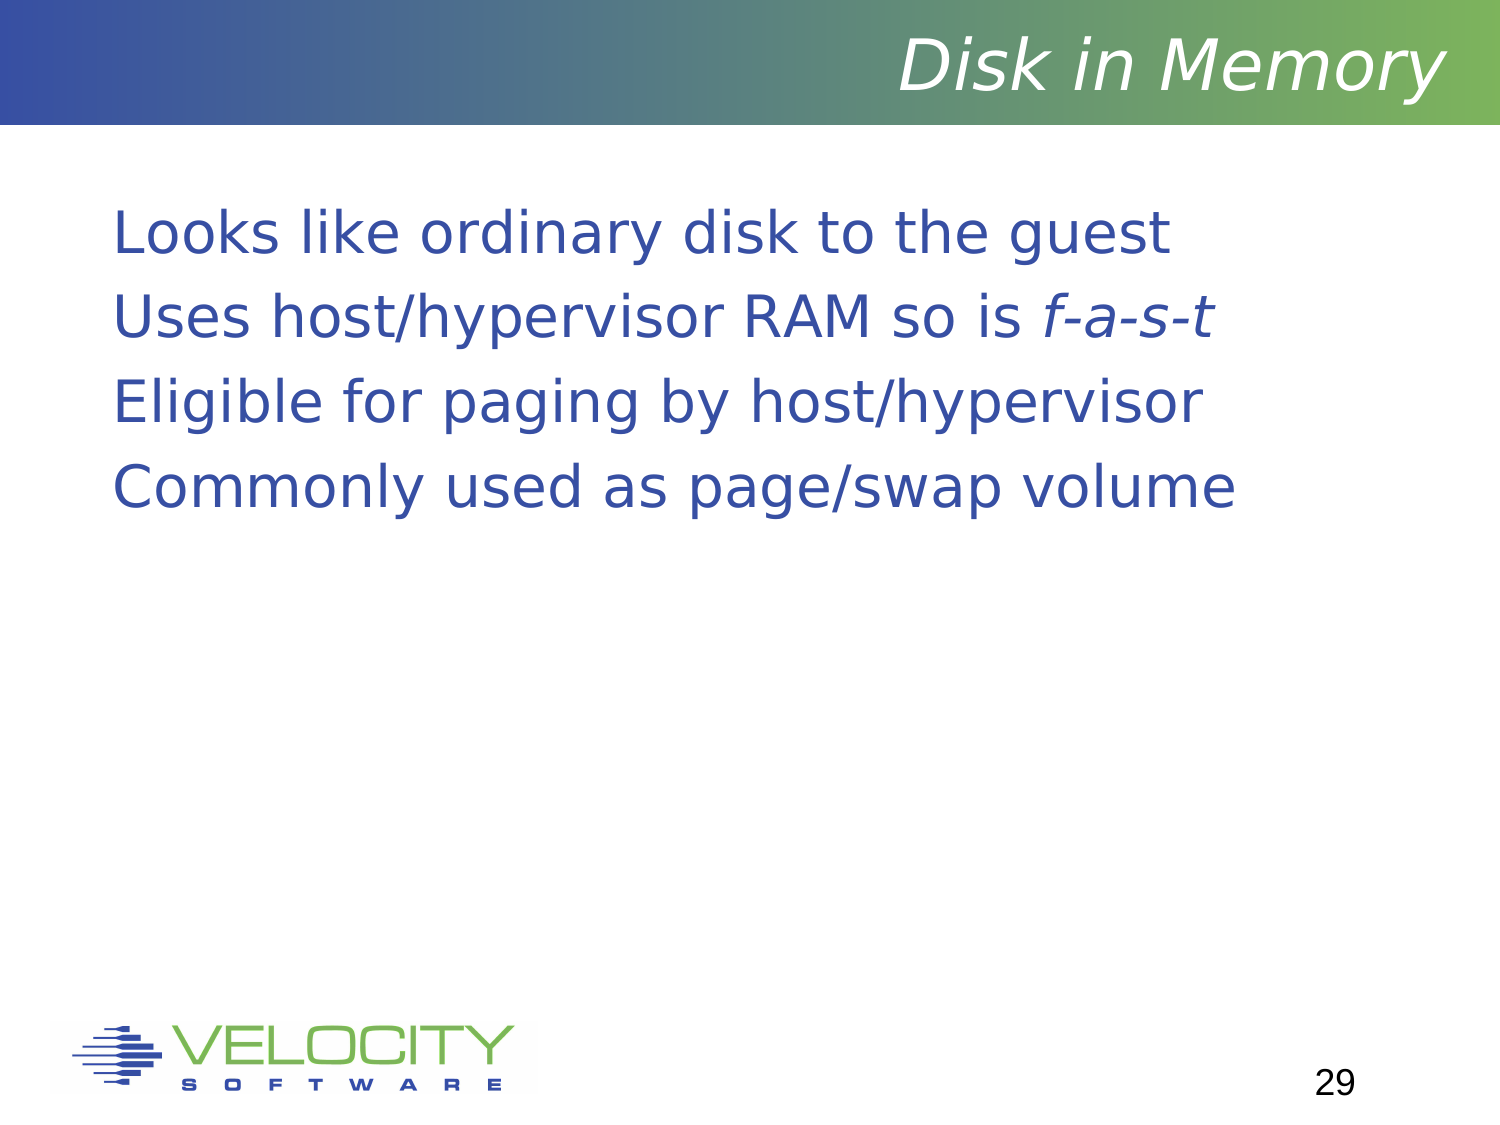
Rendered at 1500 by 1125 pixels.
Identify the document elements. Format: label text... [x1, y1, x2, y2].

picture [50, 1021, 538, 1094]
list Looks like ordinary disk to the guest Uses host/hypervisor RAM so is f-a-s-t Eligible for paging by host/hypervisor Commonly used as page/swap volume [70, 187, 1438, 856]
title Disk in Memory [62, 12, 1463, 113]
